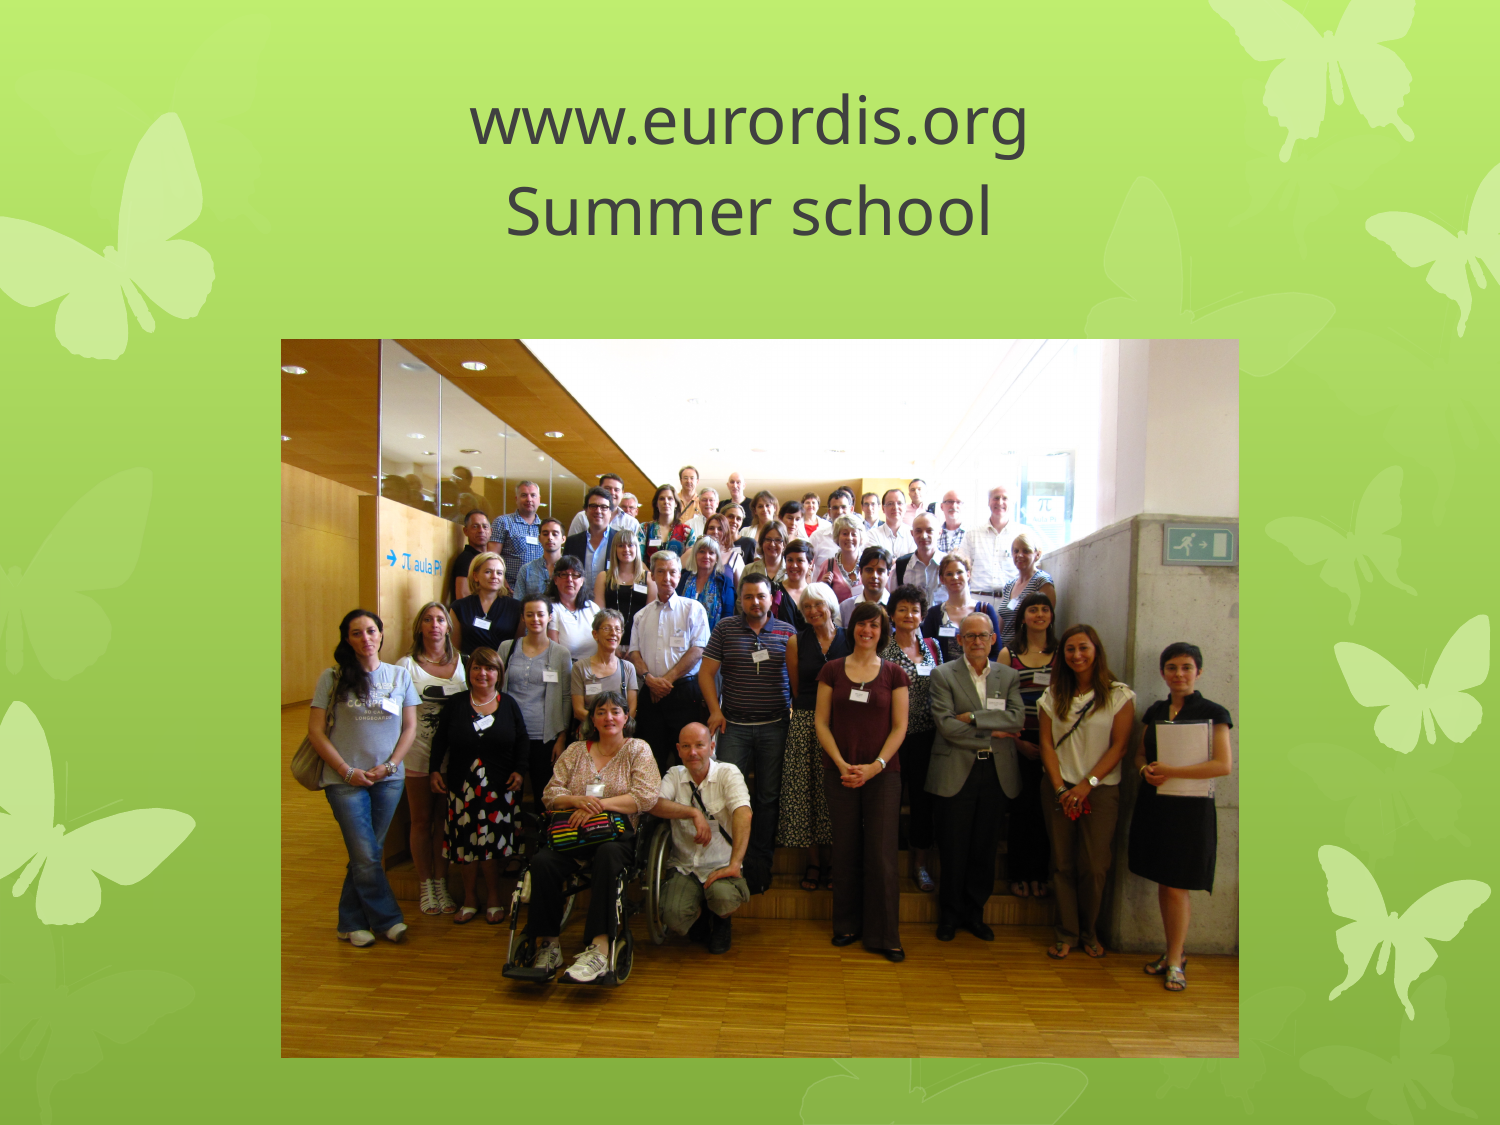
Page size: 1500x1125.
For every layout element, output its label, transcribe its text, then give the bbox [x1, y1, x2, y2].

picture [281, 339, 1239, 1058]
title www.eurordis.org Summer school [165, 70, 1335, 263]
